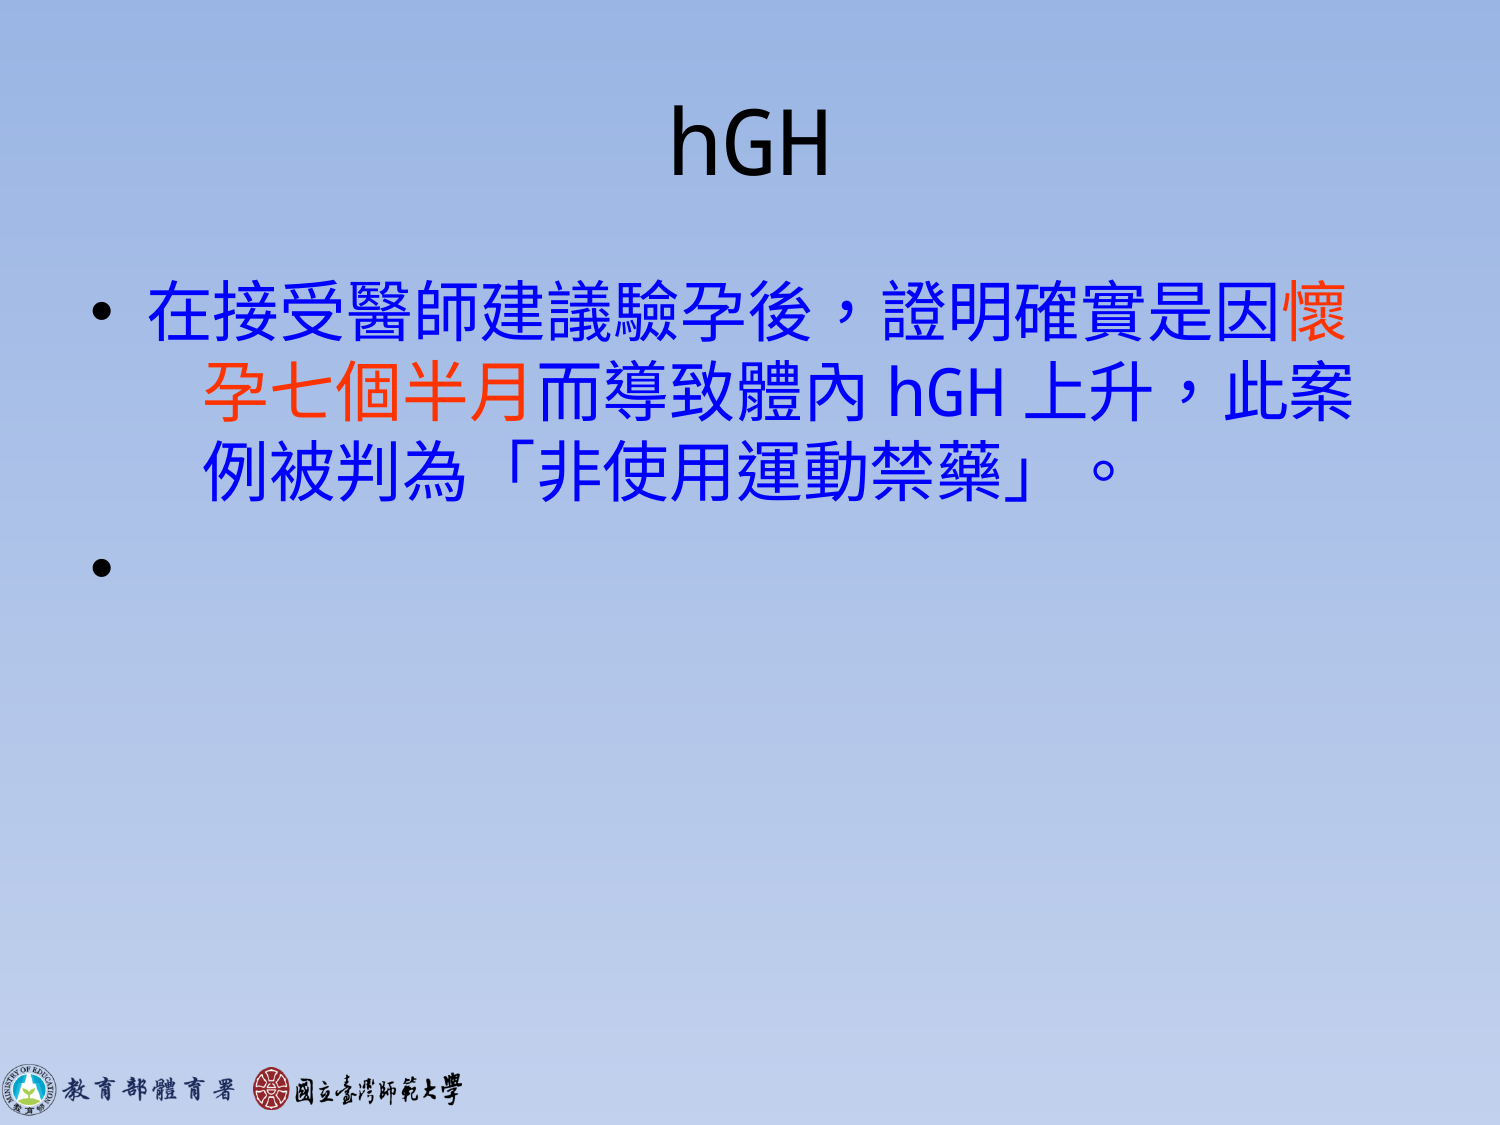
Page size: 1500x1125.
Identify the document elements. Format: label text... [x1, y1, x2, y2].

list 在接受醫師建議驗孕後，證明確實是因懷孕七個半月而導致體內hGH上升，此案例被判為「非使用運動禁藥」。 [75, 262, 1426, 1005]
title hGH [75, 45, 1426, 233]
